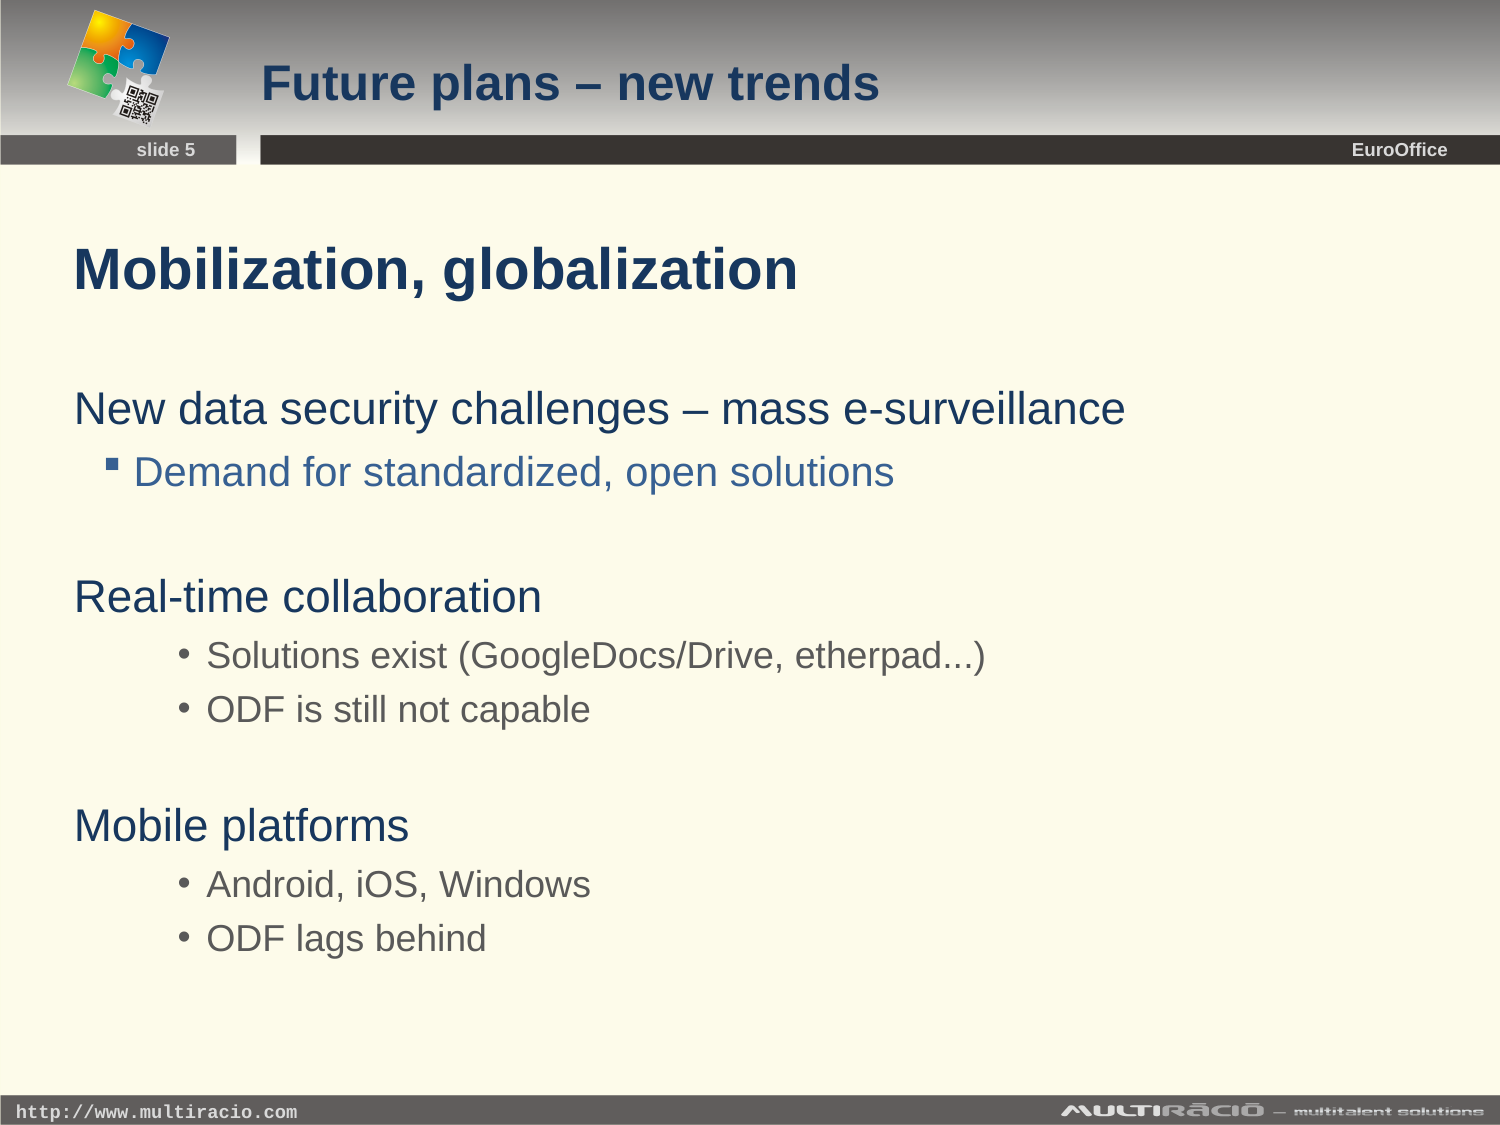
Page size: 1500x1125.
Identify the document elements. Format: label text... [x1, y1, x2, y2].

text_box EuroOffice [304, 137, 1468, 161]
title Future plans – new trends [246, 35, 1397, 111]
picture [0, 0, 1500, 1125]
text_box slide <szám> [58, 137, 211, 161]
list Mobilization, globalization New data security challenges – mass e-surveillance Demand for standardized, open solutions Real-time collaboration Solutions exist (GoogleDocs/Drive, etherpad...) ODF is still not capable Mobile platforms Android, iOS, Windows ODF lags behind [59, 223, 1438, 1093]
